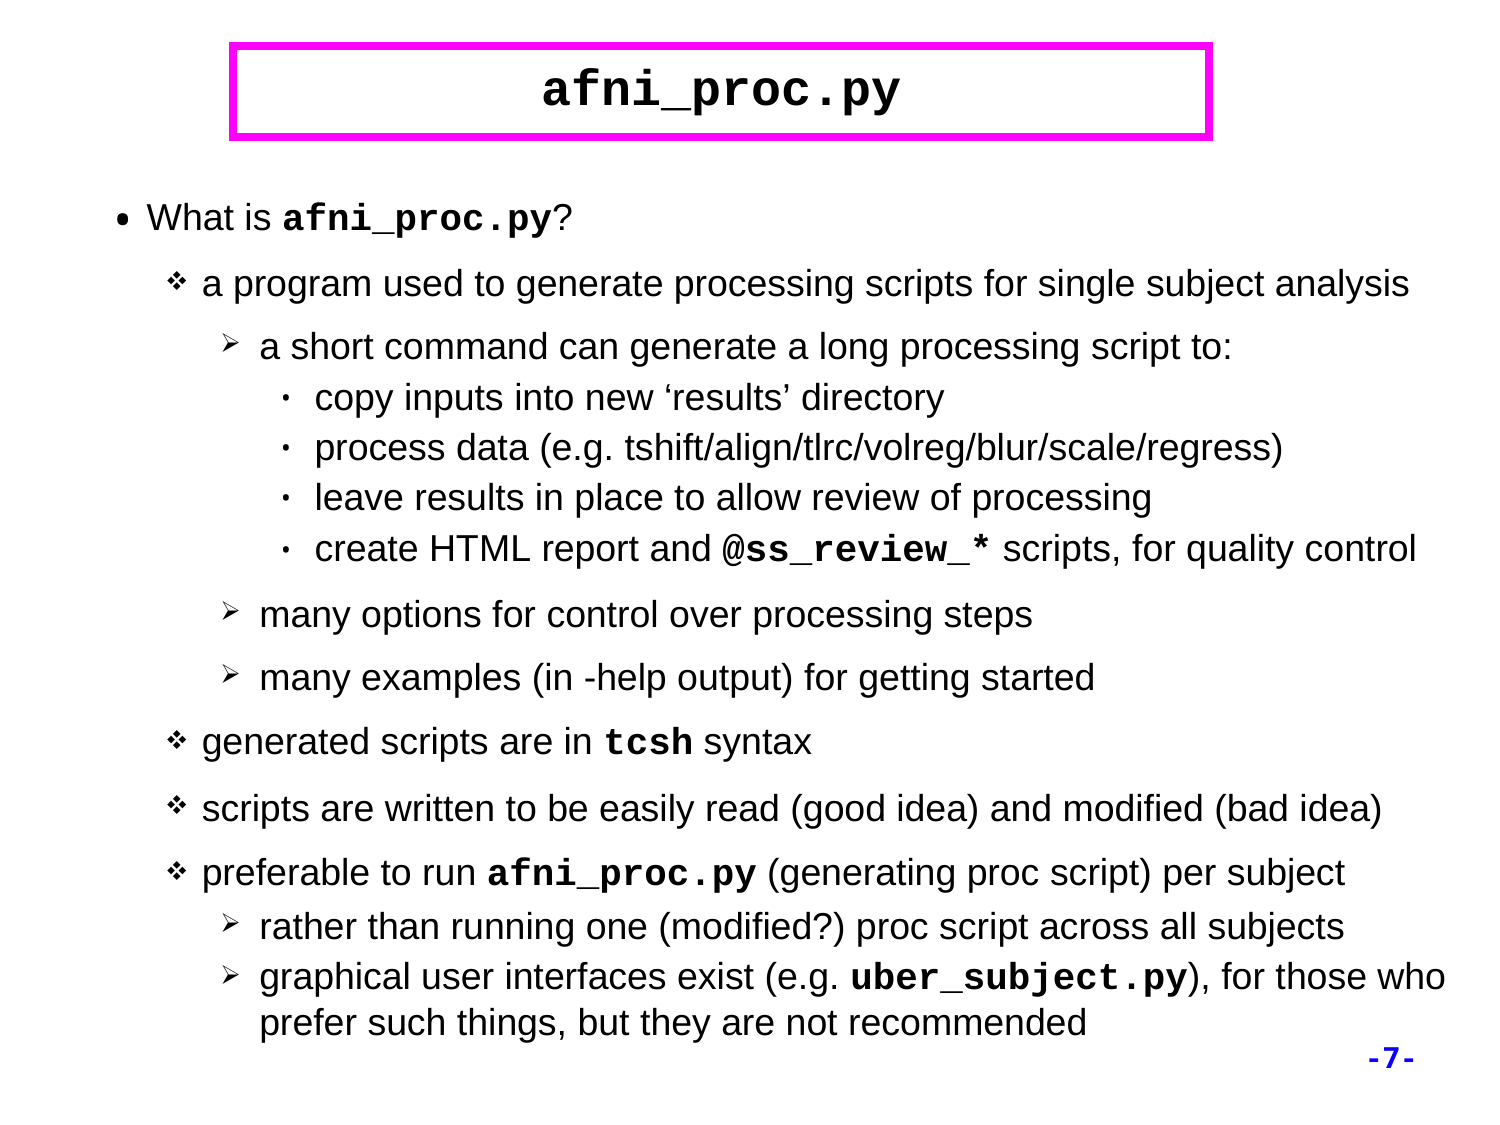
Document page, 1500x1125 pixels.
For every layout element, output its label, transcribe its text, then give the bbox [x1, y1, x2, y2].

list What is afni_proc.py? a program used to generate processing scripts for single subject analysis a short command can generate a long processing script to: copy inputs into new ‘results’ directory process data (e.g. tshift/align/tlrc/volreg/blur/scale/regress) leave results in place to allow review of processing create HTML report and @ss_review_* scripts, for quality control many options for control over processing steps many examples (in -help output) for getting started generated scripts are in tcsh syntax scripts are written to be easily read (good idea) and modified (bad idea) preferable to run afni_proc.py (generating proc script) per subject rather than running one (modified?) proc script across all subjects graphical user interfaces exist (e.g. uber_subject.py), for those who prefer such things, but they are not recommended [93, 184, 1466, 1051]
title [232, 45, 1209, 138]
